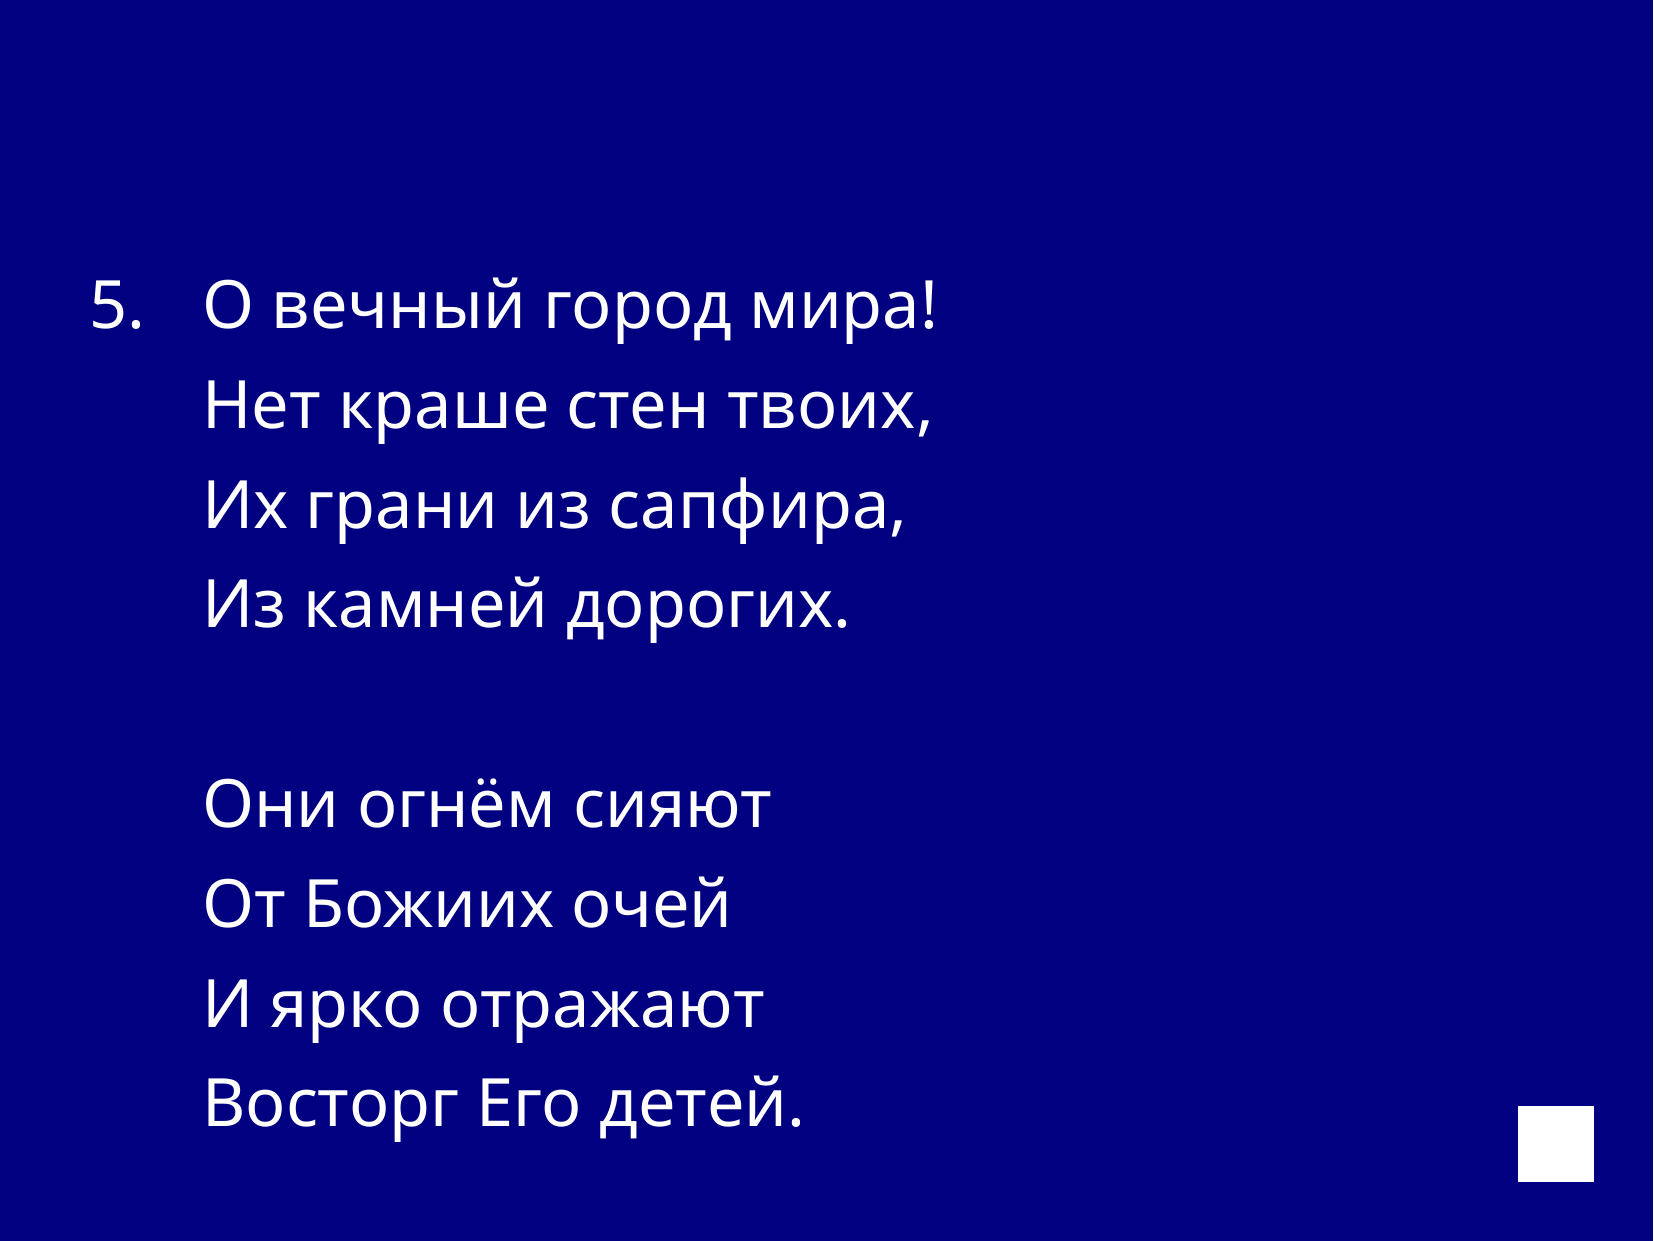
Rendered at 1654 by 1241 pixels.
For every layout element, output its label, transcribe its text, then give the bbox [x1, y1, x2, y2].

text_box 5. О вечный город мира! Нет краше стен твоих, Их грани из сапфира, Из камней дорогих. Они огнём сияют От Божиих очей И ярко отражают Восторг Его детей. [75, 150, 1576, 1163]
text_box [1518, 1106, 1594, 1182]
